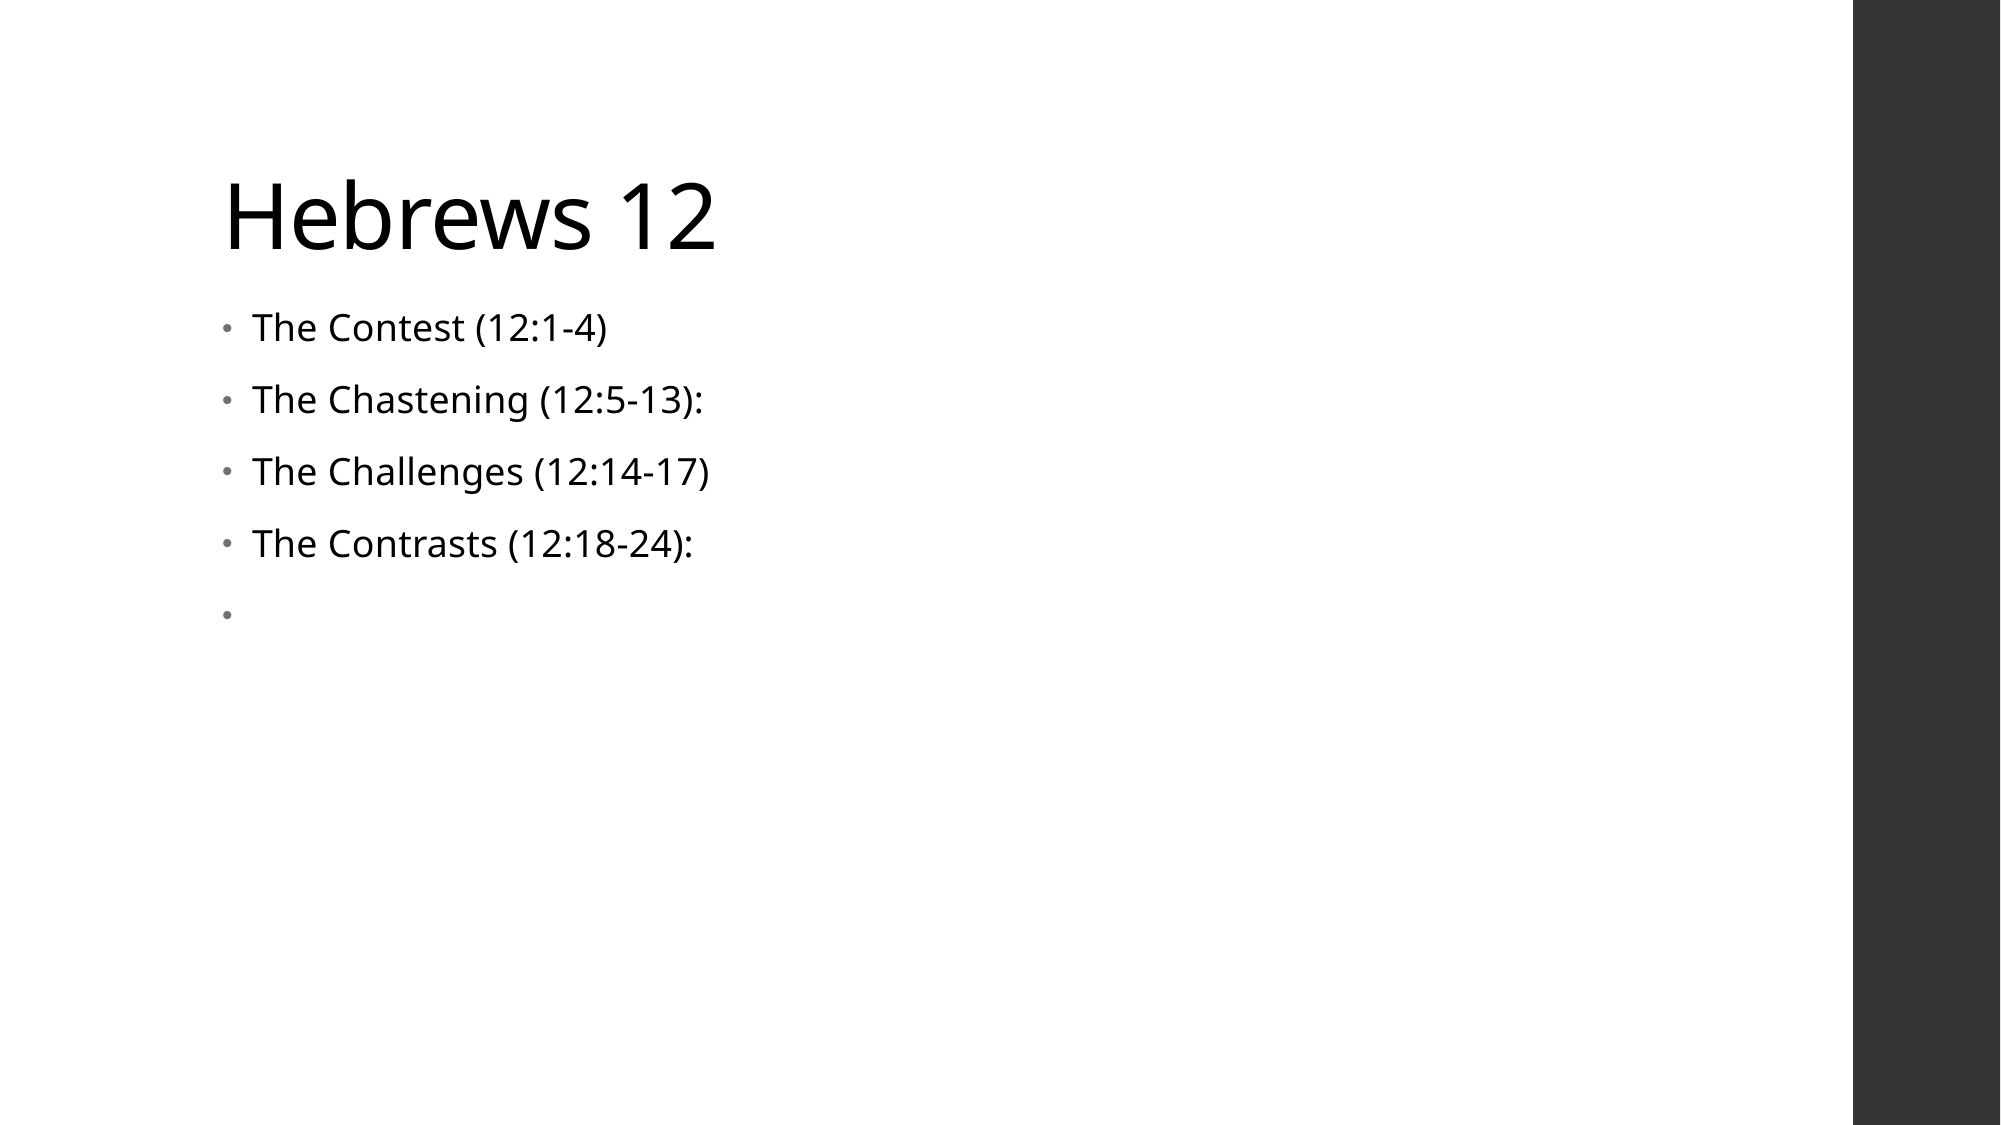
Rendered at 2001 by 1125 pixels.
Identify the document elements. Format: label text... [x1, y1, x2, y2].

list The Contest (12:1-4) The Chastening (12:5-13): The Challenges (12:14-17) The Contrasts (12:18-24): [206, 299, 1617, 1014]
title Hebrews 12 [206, 60, 1797, 278]
